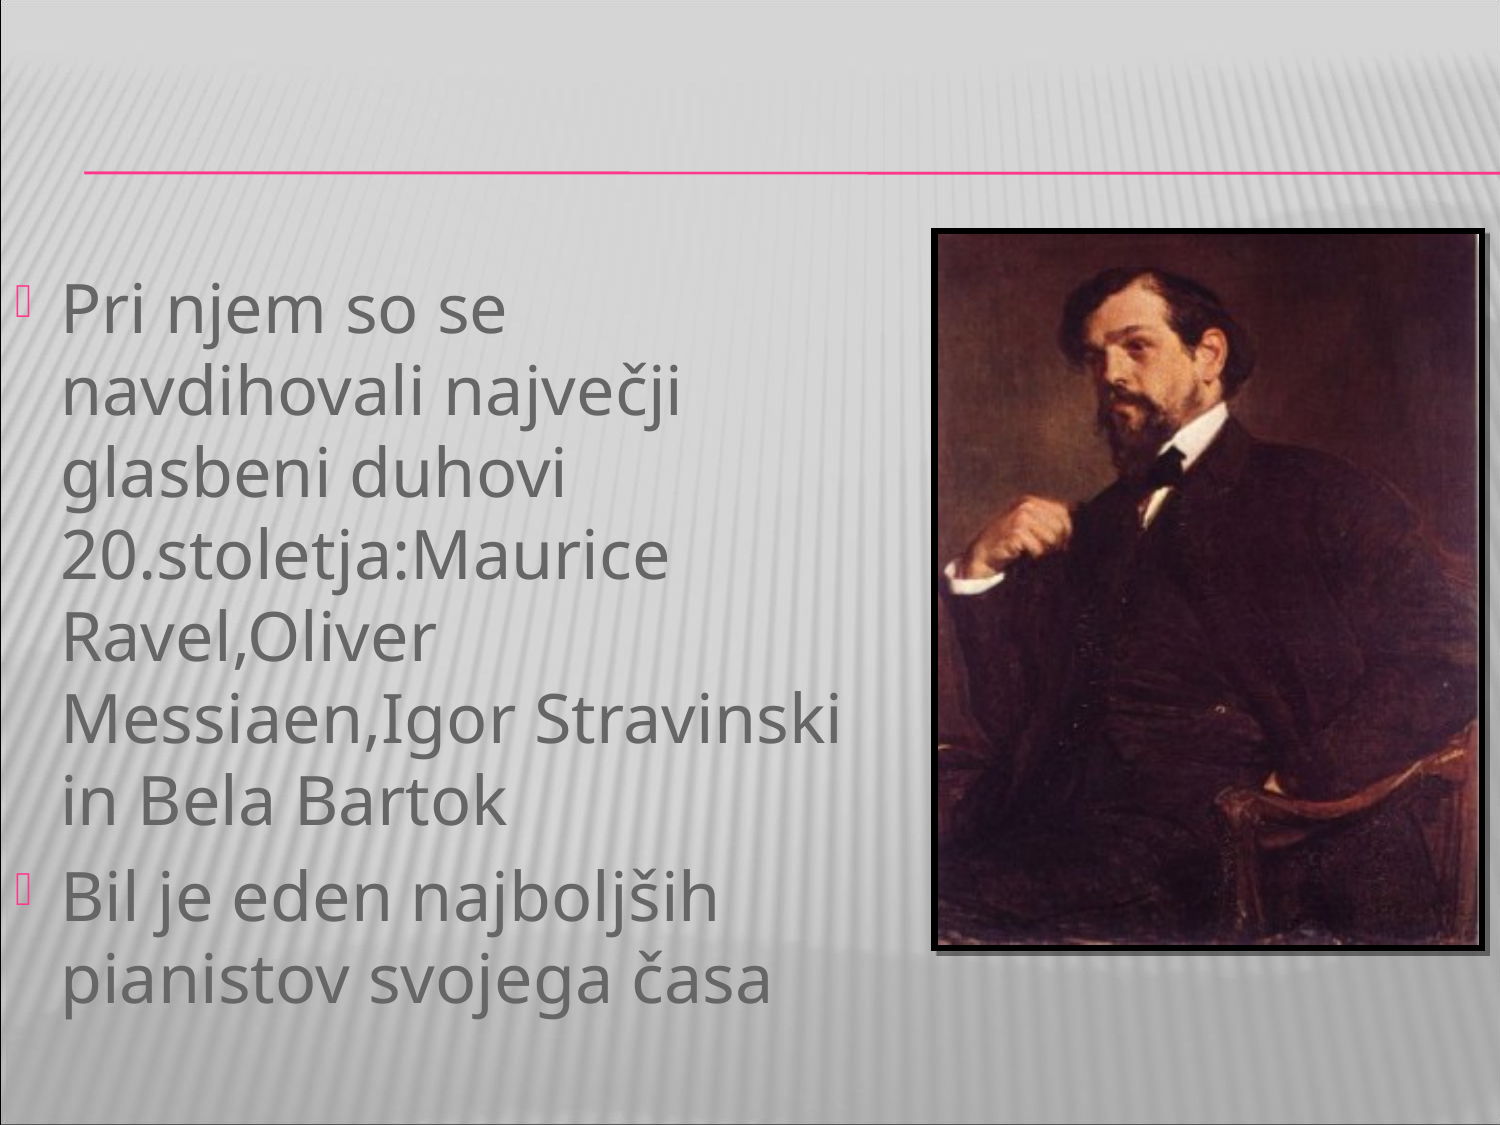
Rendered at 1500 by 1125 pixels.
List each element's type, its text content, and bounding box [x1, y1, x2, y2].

list Pri njem so se navdihovali največji glasbeni duhovi 20.stoletja:Maurice Ravel,Oliver Messiaen,Igor Stravinski in Bela Bartok Bil je eden najboljših pianistov svojega časa [0, 257, 903, 1032]
picture [0, 0, 1500, 1125]
